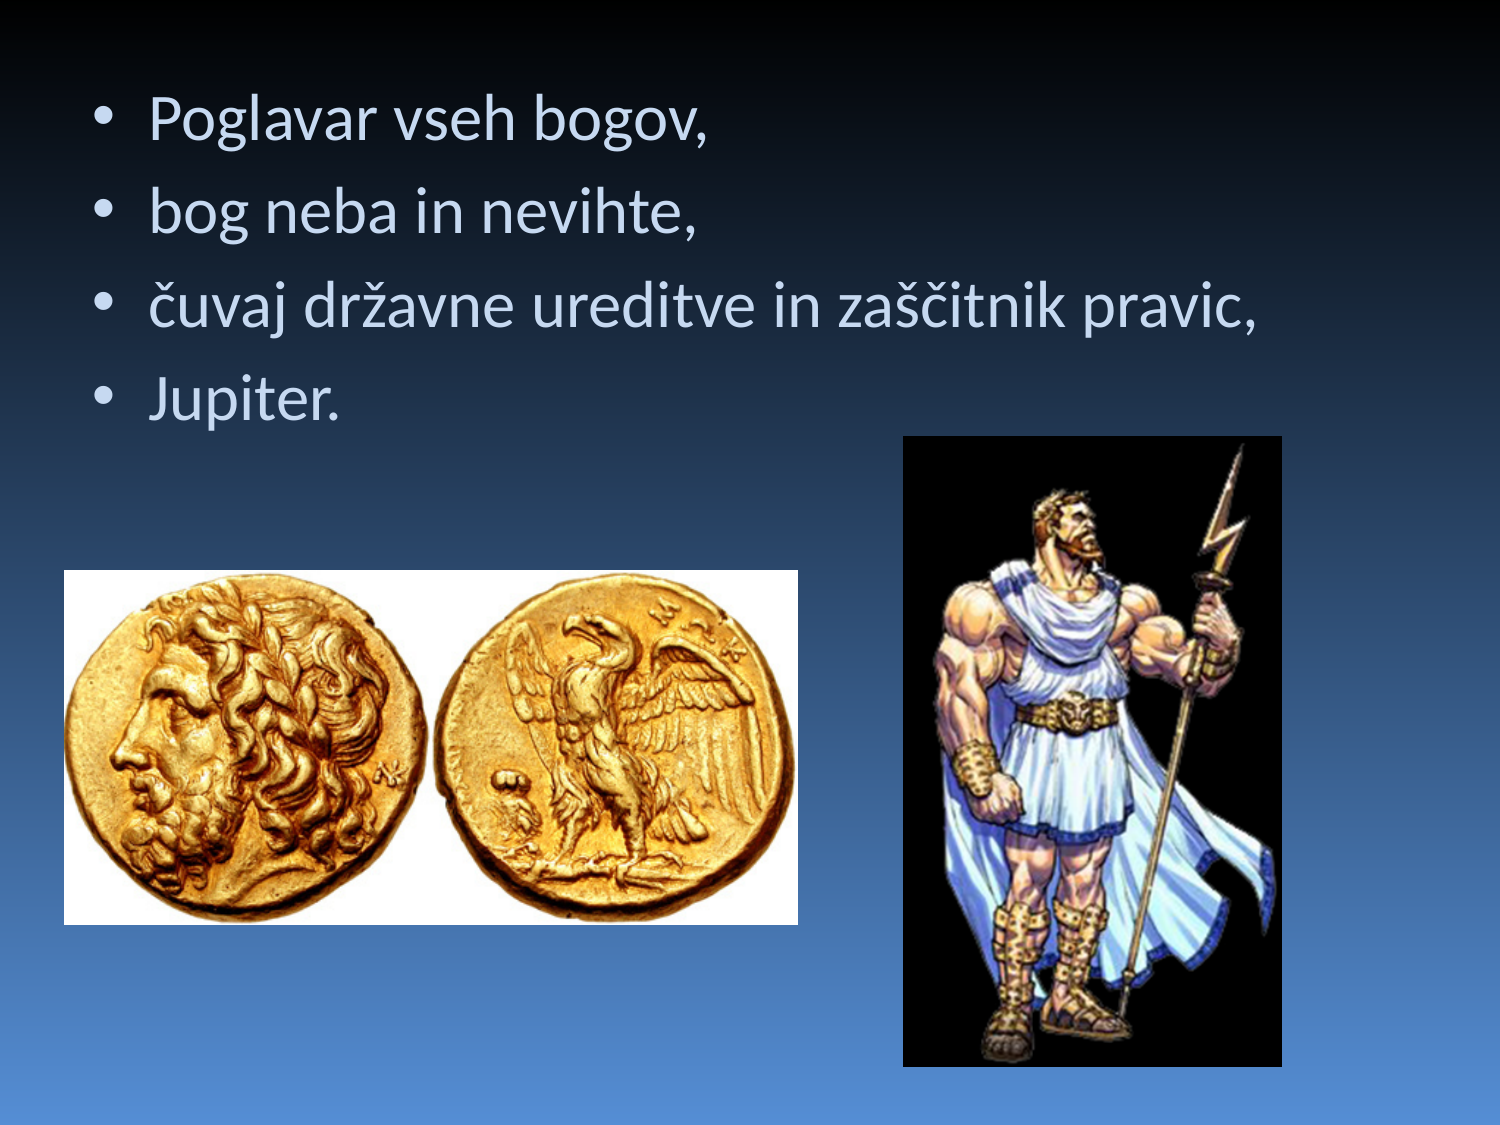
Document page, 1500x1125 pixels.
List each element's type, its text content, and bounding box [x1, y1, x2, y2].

picture [64, 570, 798, 925]
picture [903, 436, 1282, 1067]
list Poglavar vseh bogov, bog neba in nevihte, čuvaj državne ureditve in zaščitnik pravic, Jupiter. [76, 66, 1425, 1005]
